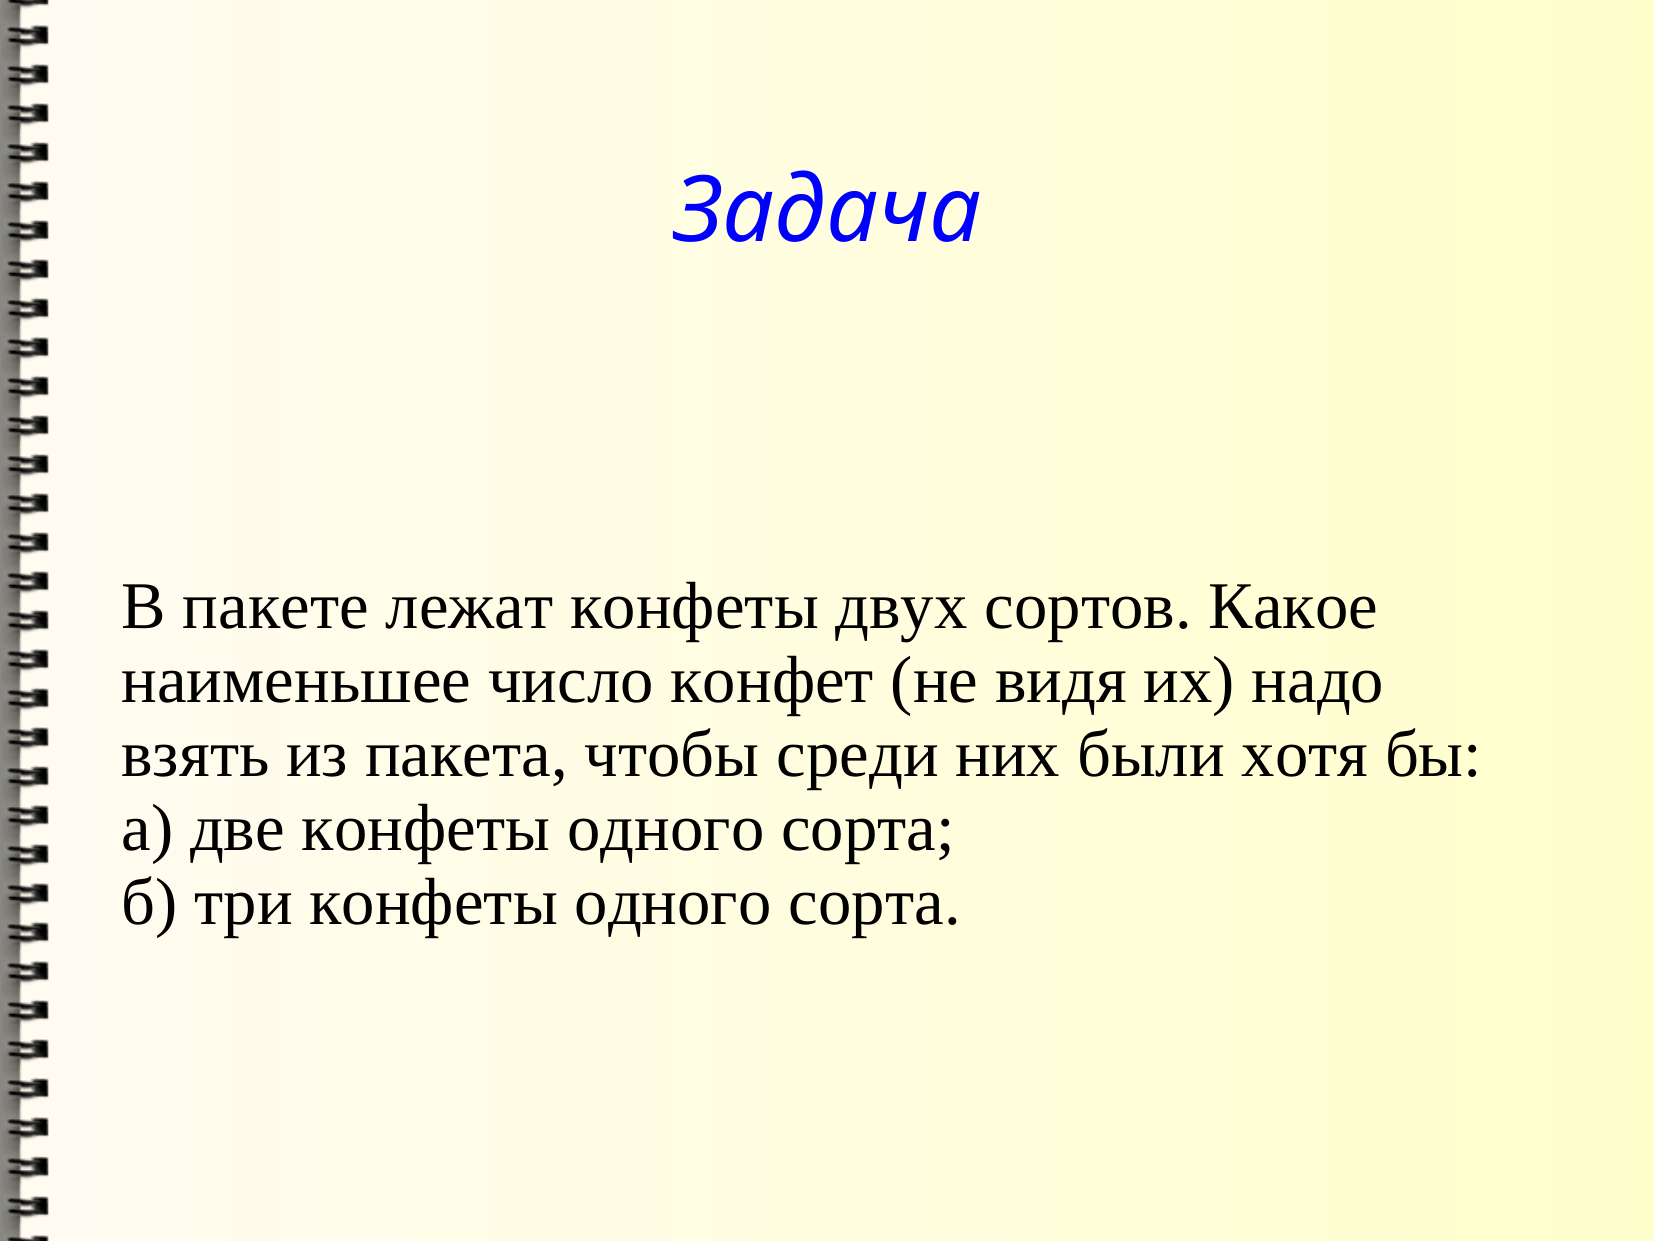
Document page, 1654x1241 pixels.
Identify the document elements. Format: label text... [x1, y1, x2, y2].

subtitle В пакете лежат конфеты двух сортов. Какое наименьшее число конфет (не видя их) надо взять из пакета, чтобы среди них были хотя бы: а) две конфеты одного сорта; б) три конфеты одного сорта. [121, 352, 1534, 1156]
picture [0, 0, 1654, 1241]
title Задача [121, 110, 1534, 303]
